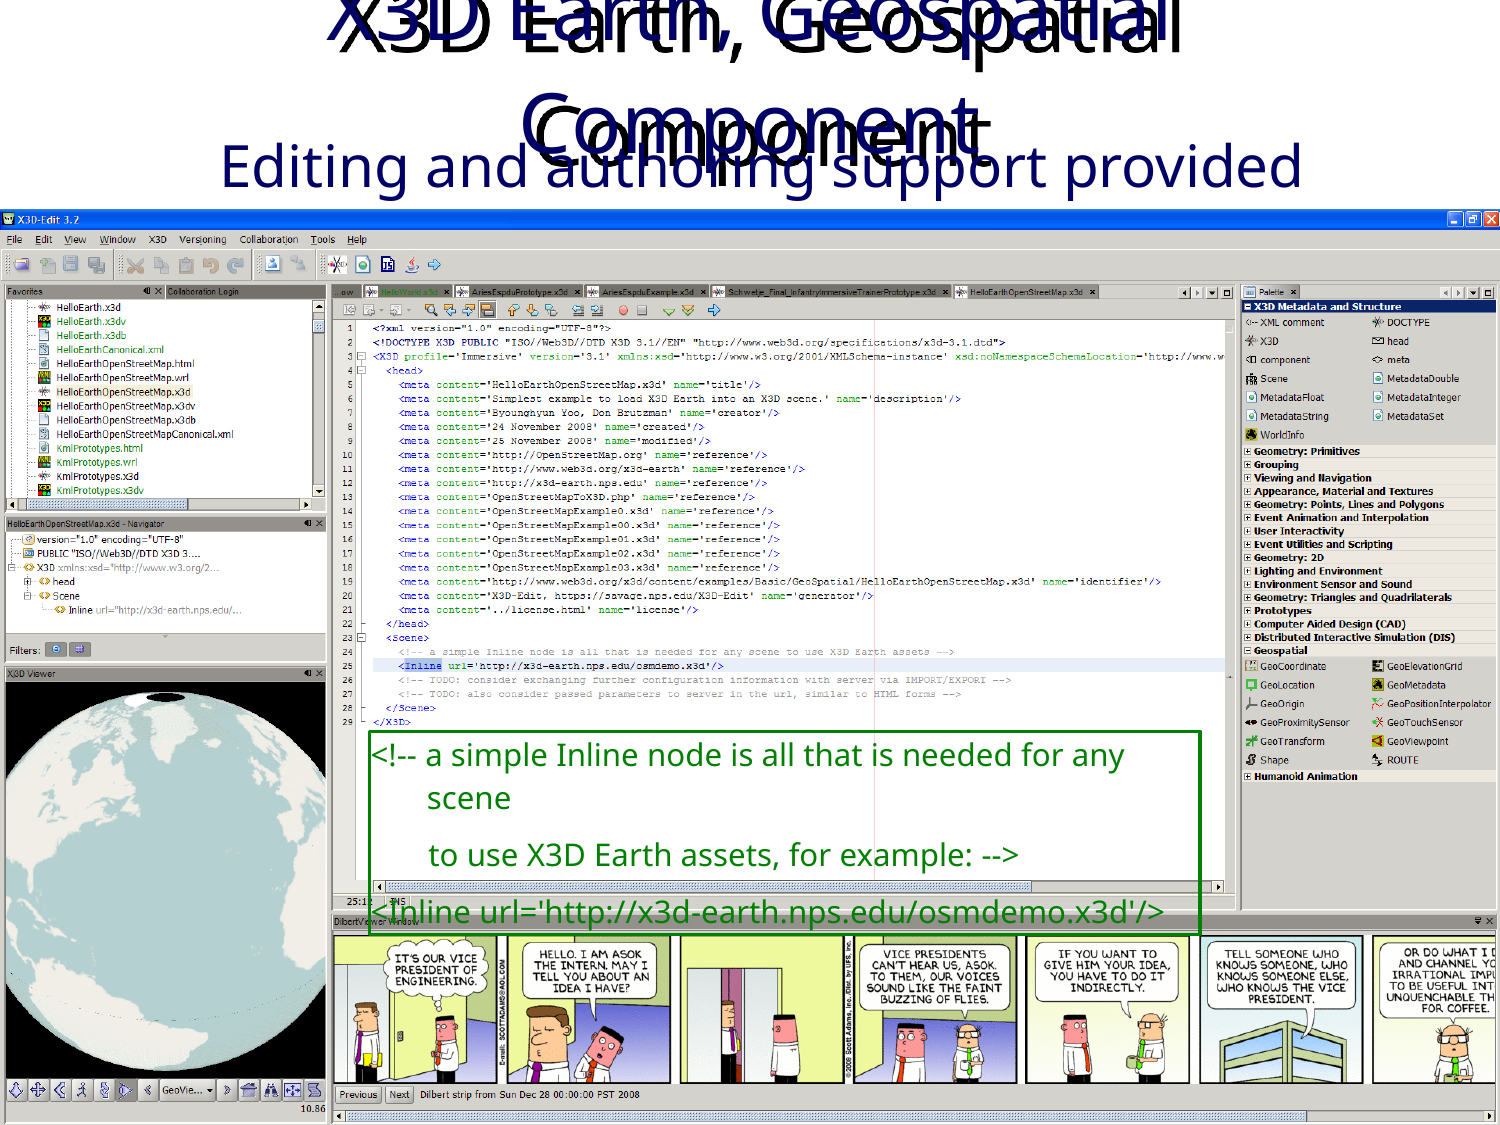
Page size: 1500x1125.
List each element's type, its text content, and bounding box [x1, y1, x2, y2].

list Editing and authoring support provided [124, 125, 1400, 376]
title X3D Earth, Geospatial Component [112, 12, 1388, 118]
picture [0, 209, 1500, 1125]
list <!-- a simple Inline node is all that is needed for any scene to use X3D Earth assets, for example: --> <Inline url='http://x3d-earth.nps.edu/osmdemo.x3d'/> [369, 731, 1201, 898]
